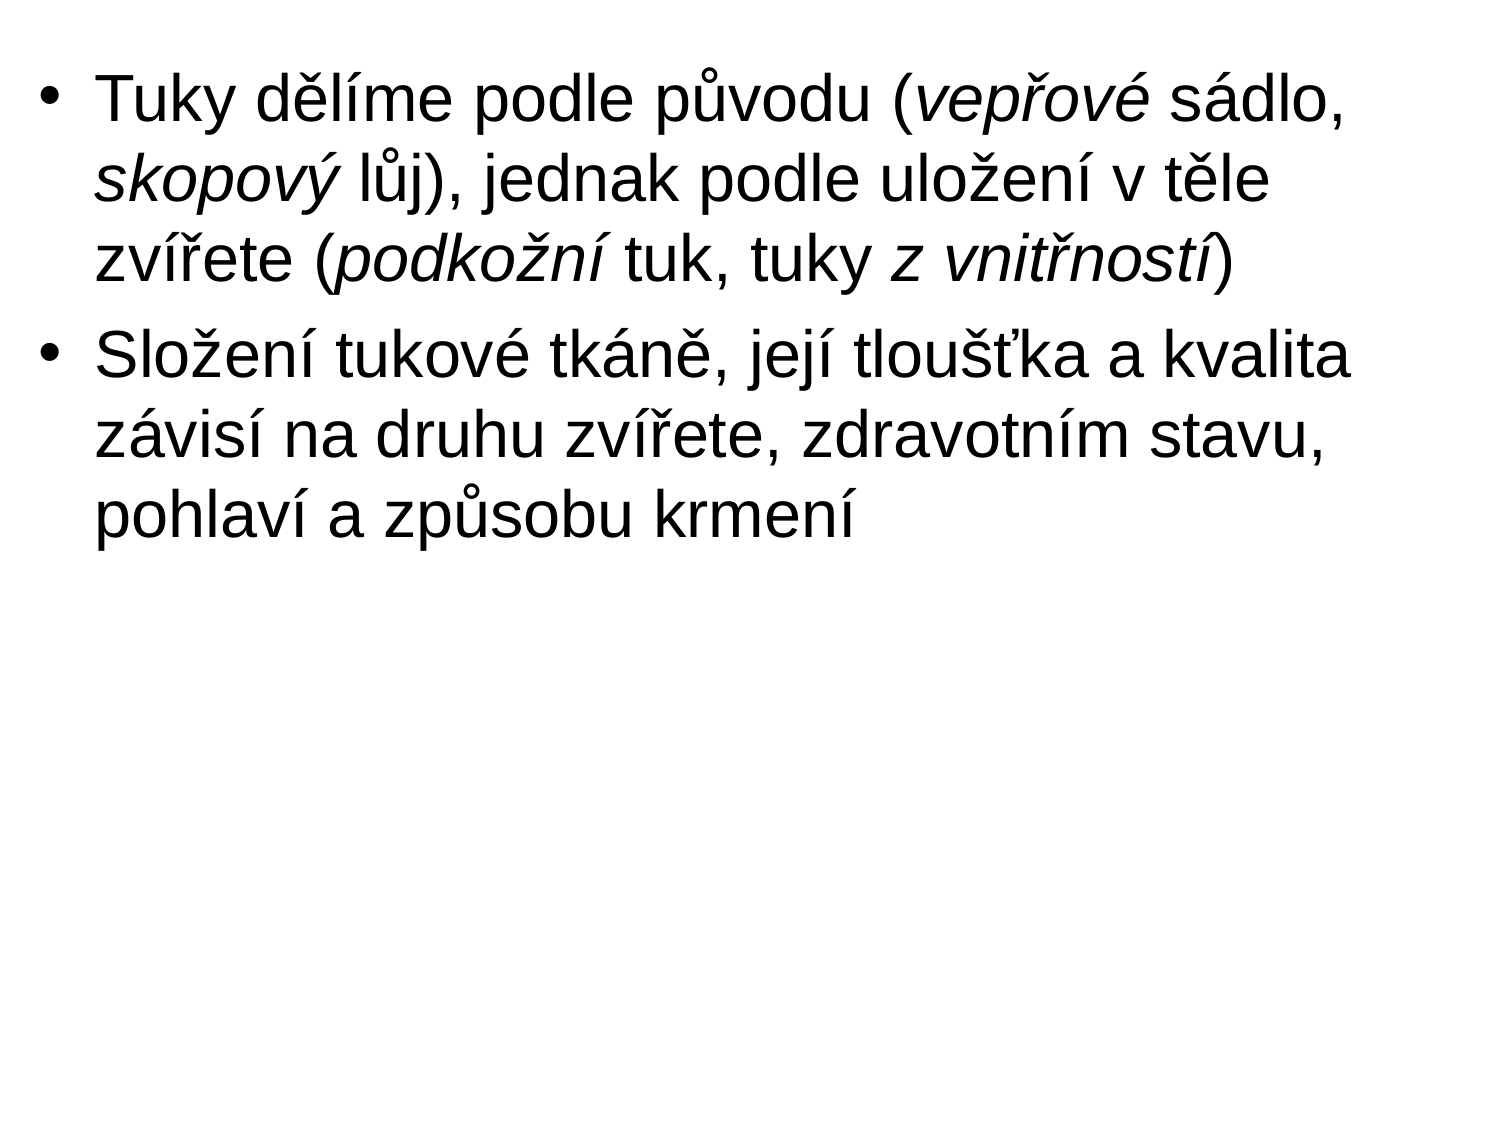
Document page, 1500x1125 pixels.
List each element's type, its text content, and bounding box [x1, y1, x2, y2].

list Tuky dělíme podle původu (vepřové sádlo, skopový lůj), jednak podle uložení v těle zvířete (podkožní tuk, tuky z vnitřností) Složení tukové tkáně, její tloušťka a kvalita závisí na druhu zvířete, zdravotním stavu, pohlaví a způsobu krmení [23, 46, 1500, 1010]
